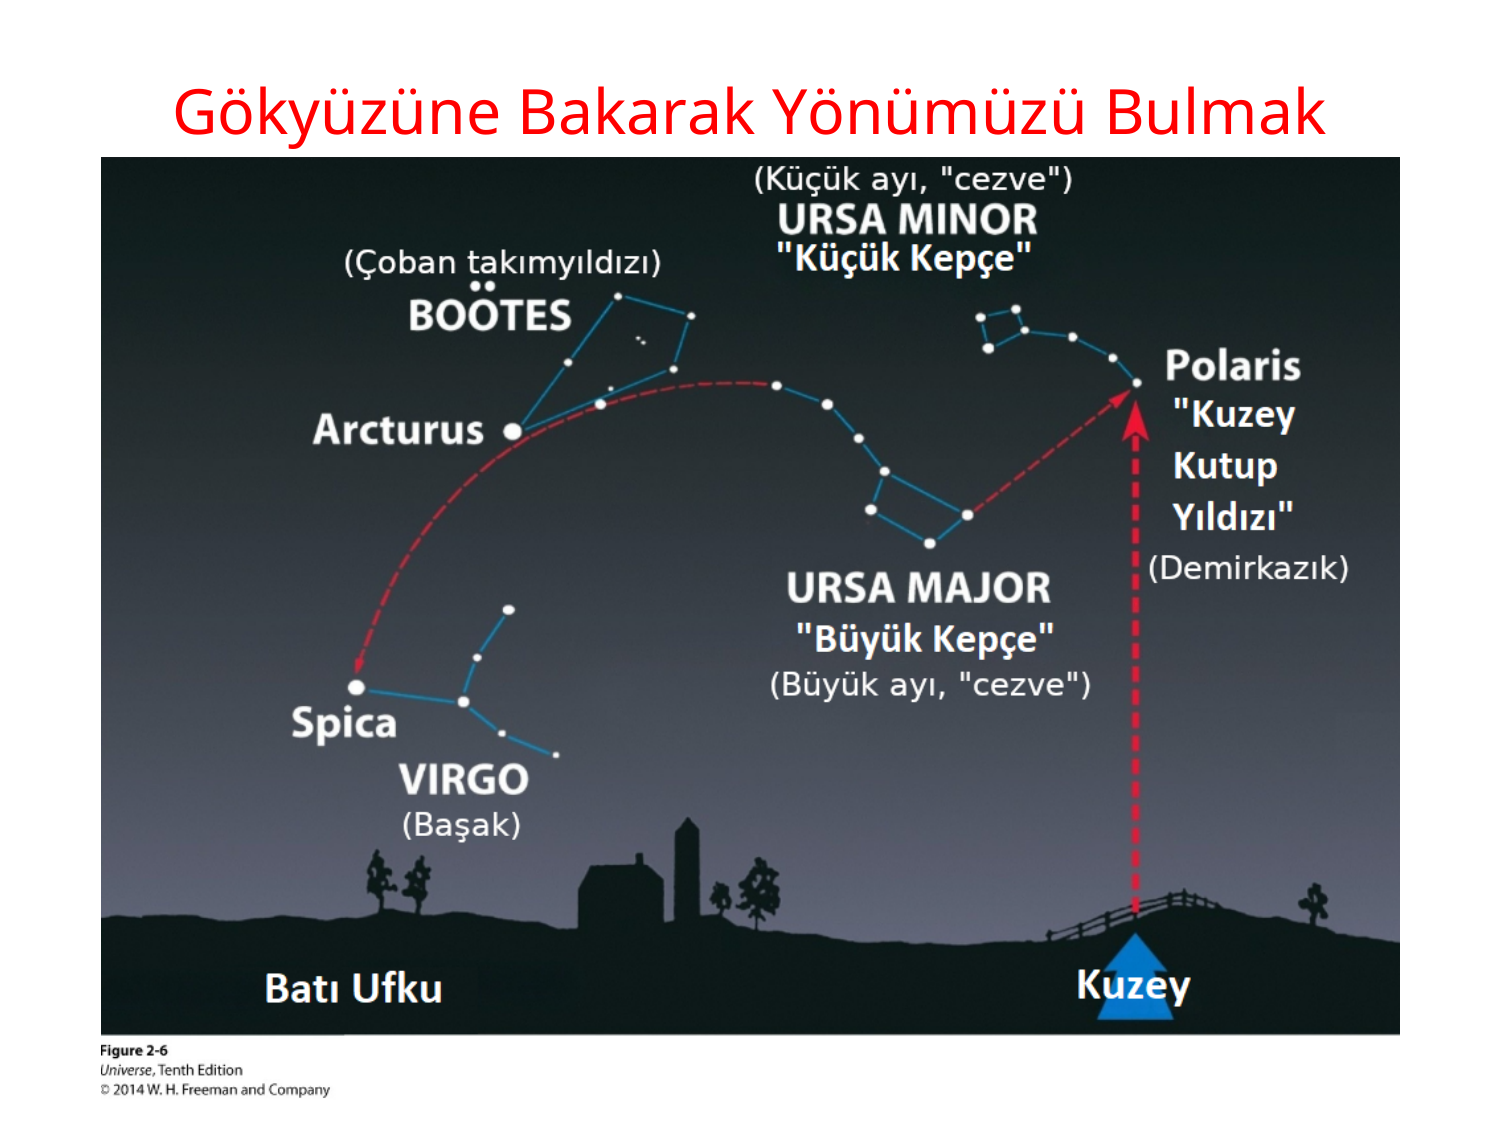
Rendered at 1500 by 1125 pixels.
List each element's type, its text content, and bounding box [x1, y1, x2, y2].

title Gökyüzüne Bakarak Yönümüzü Bulmak [75, 15, 1426, 204]
picture [101, 157, 1400, 1102]
